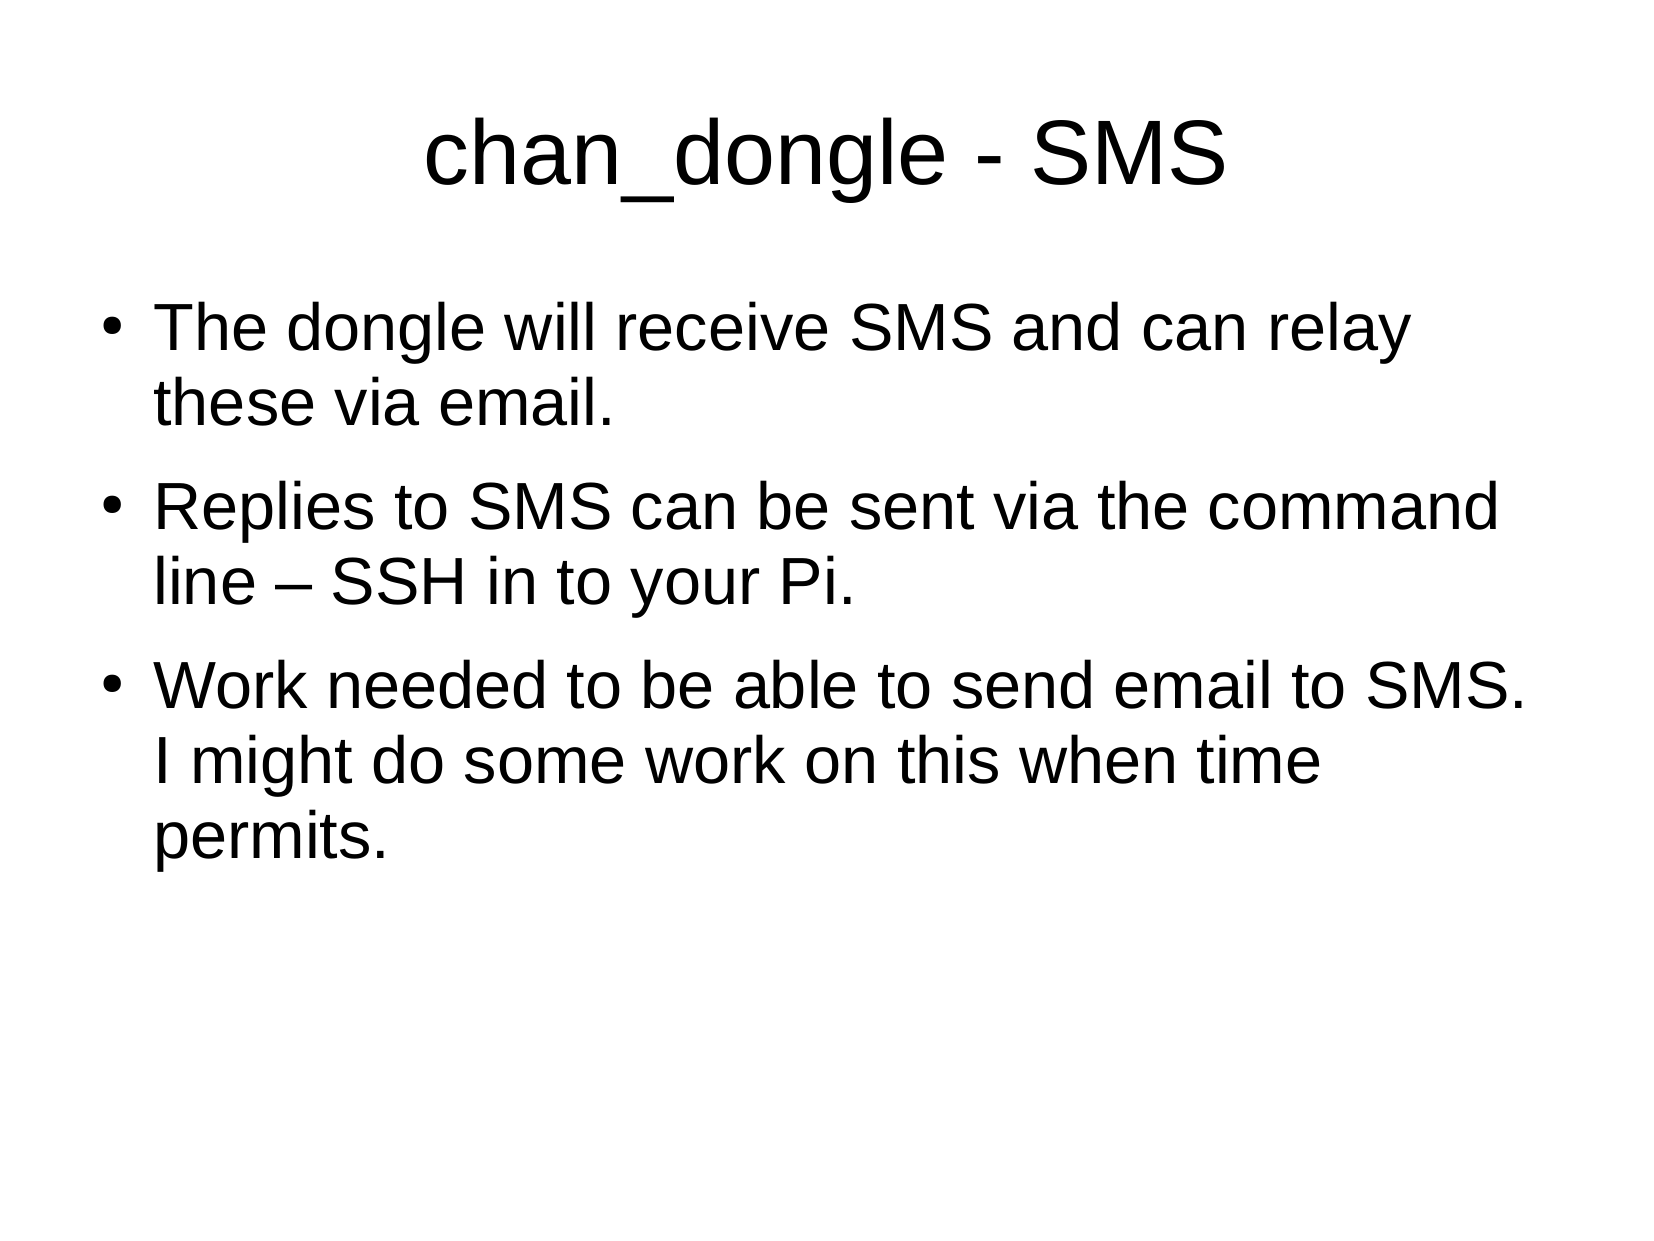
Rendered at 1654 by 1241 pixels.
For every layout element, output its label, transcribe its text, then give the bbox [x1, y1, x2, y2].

list The dongle will receive SMS and can relay these via email. Replies to SMS can be sent via the command line – SSH in to your Pi. Work needed to be able to send email to SMS. I might do some work on this when time permits. [82, 290, 1538, 1010]
title chan_dongle - SMS [82, 49, 1571, 257]
